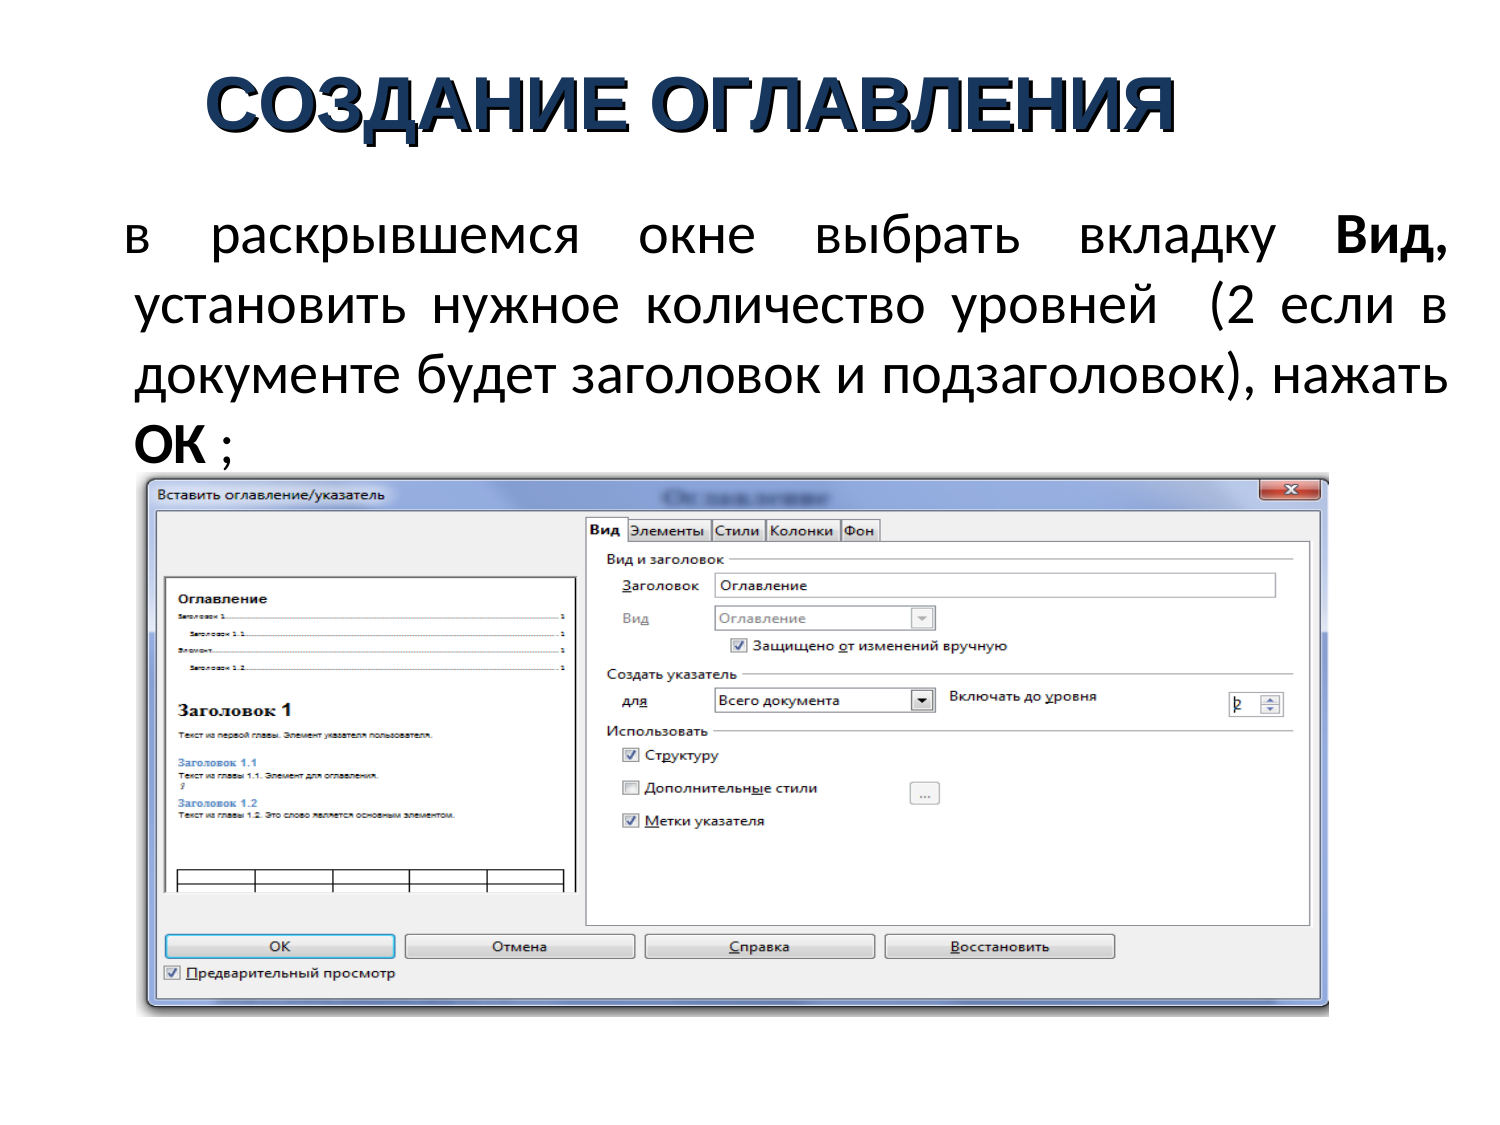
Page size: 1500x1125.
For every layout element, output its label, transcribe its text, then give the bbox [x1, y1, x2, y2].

picture [136, 472, 1329, 1017]
text_box СОЗДАНИЕ ОГЛАВЛЕНИЯ [189, 46, 1192, 153]
text_box в раскрывшемся окне выбрать вкладку Вид, установить нужное количество уровней (2 если в документе будет заголовок и подзаголовок), нажать ОК ; [35, 187, 1465, 483]
